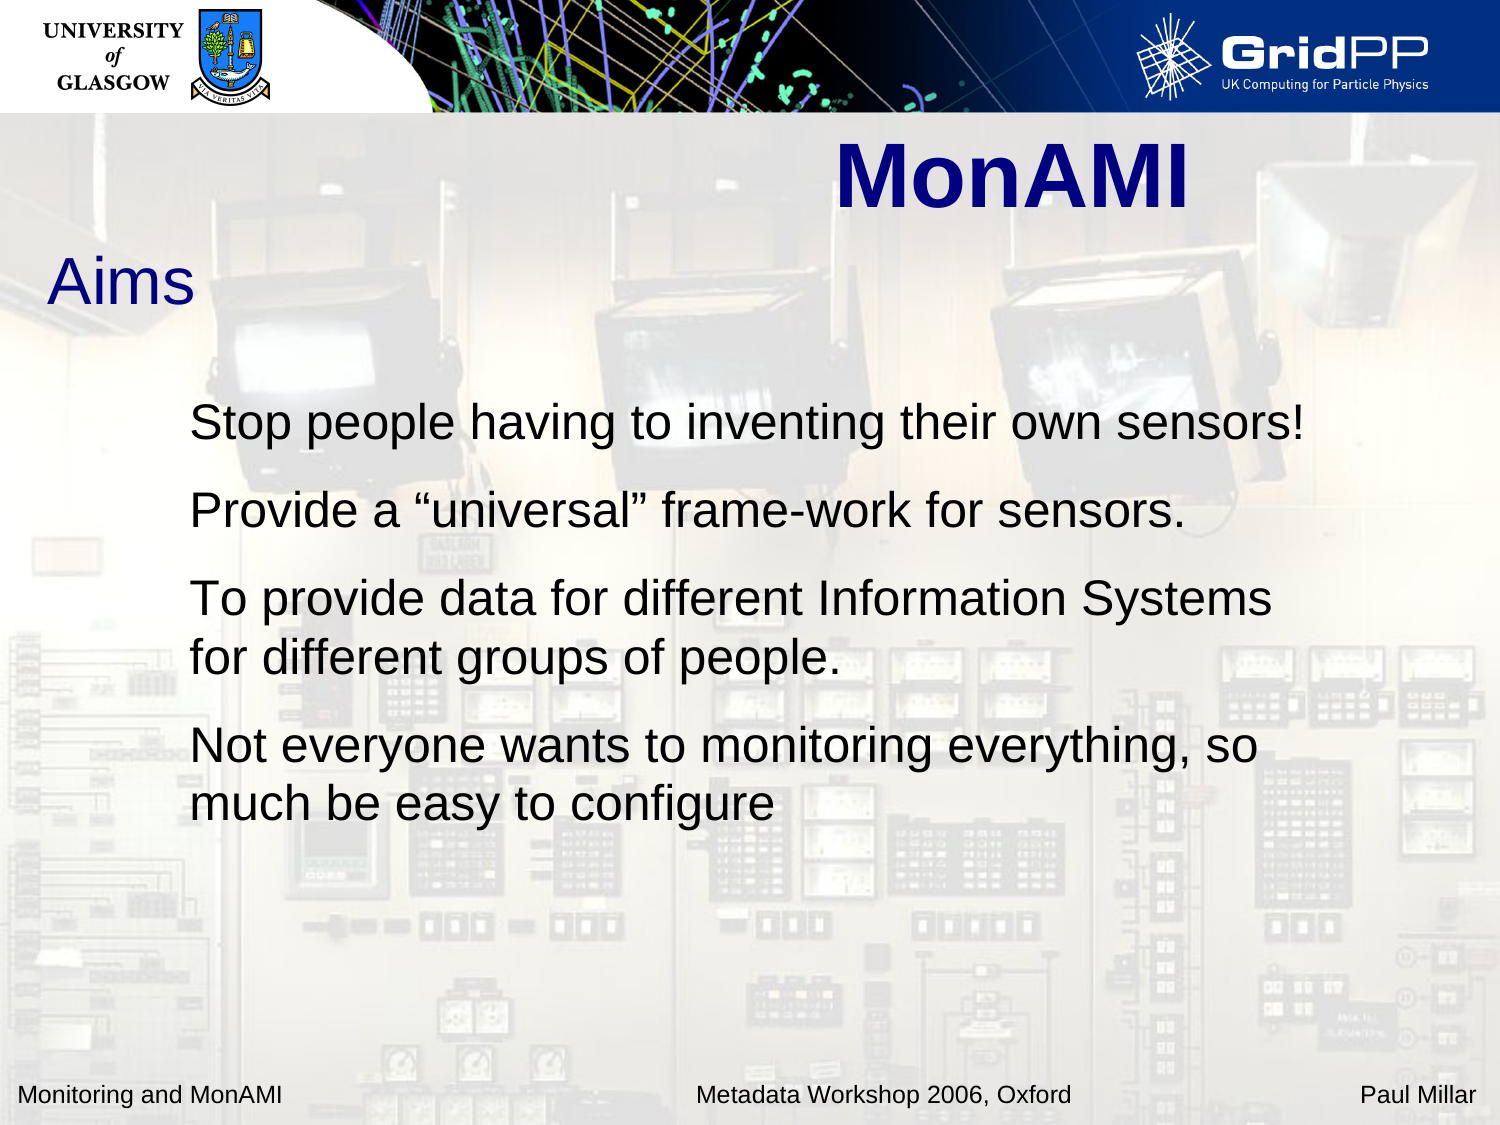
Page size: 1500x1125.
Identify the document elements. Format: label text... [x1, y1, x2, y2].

list Aims [47, 247, 200, 335]
title MonAMI [568, 127, 1457, 230]
text_box Stop people having to inventing their own sensors! Provide a “universal” frame-work for sensors. To provide data for different Information Systems for different groups of people. Not everyone wants to monitoring everything, so much be easy to configure [189, 391, 1345, 829]
picture [0, 0, 1500, 1125]
